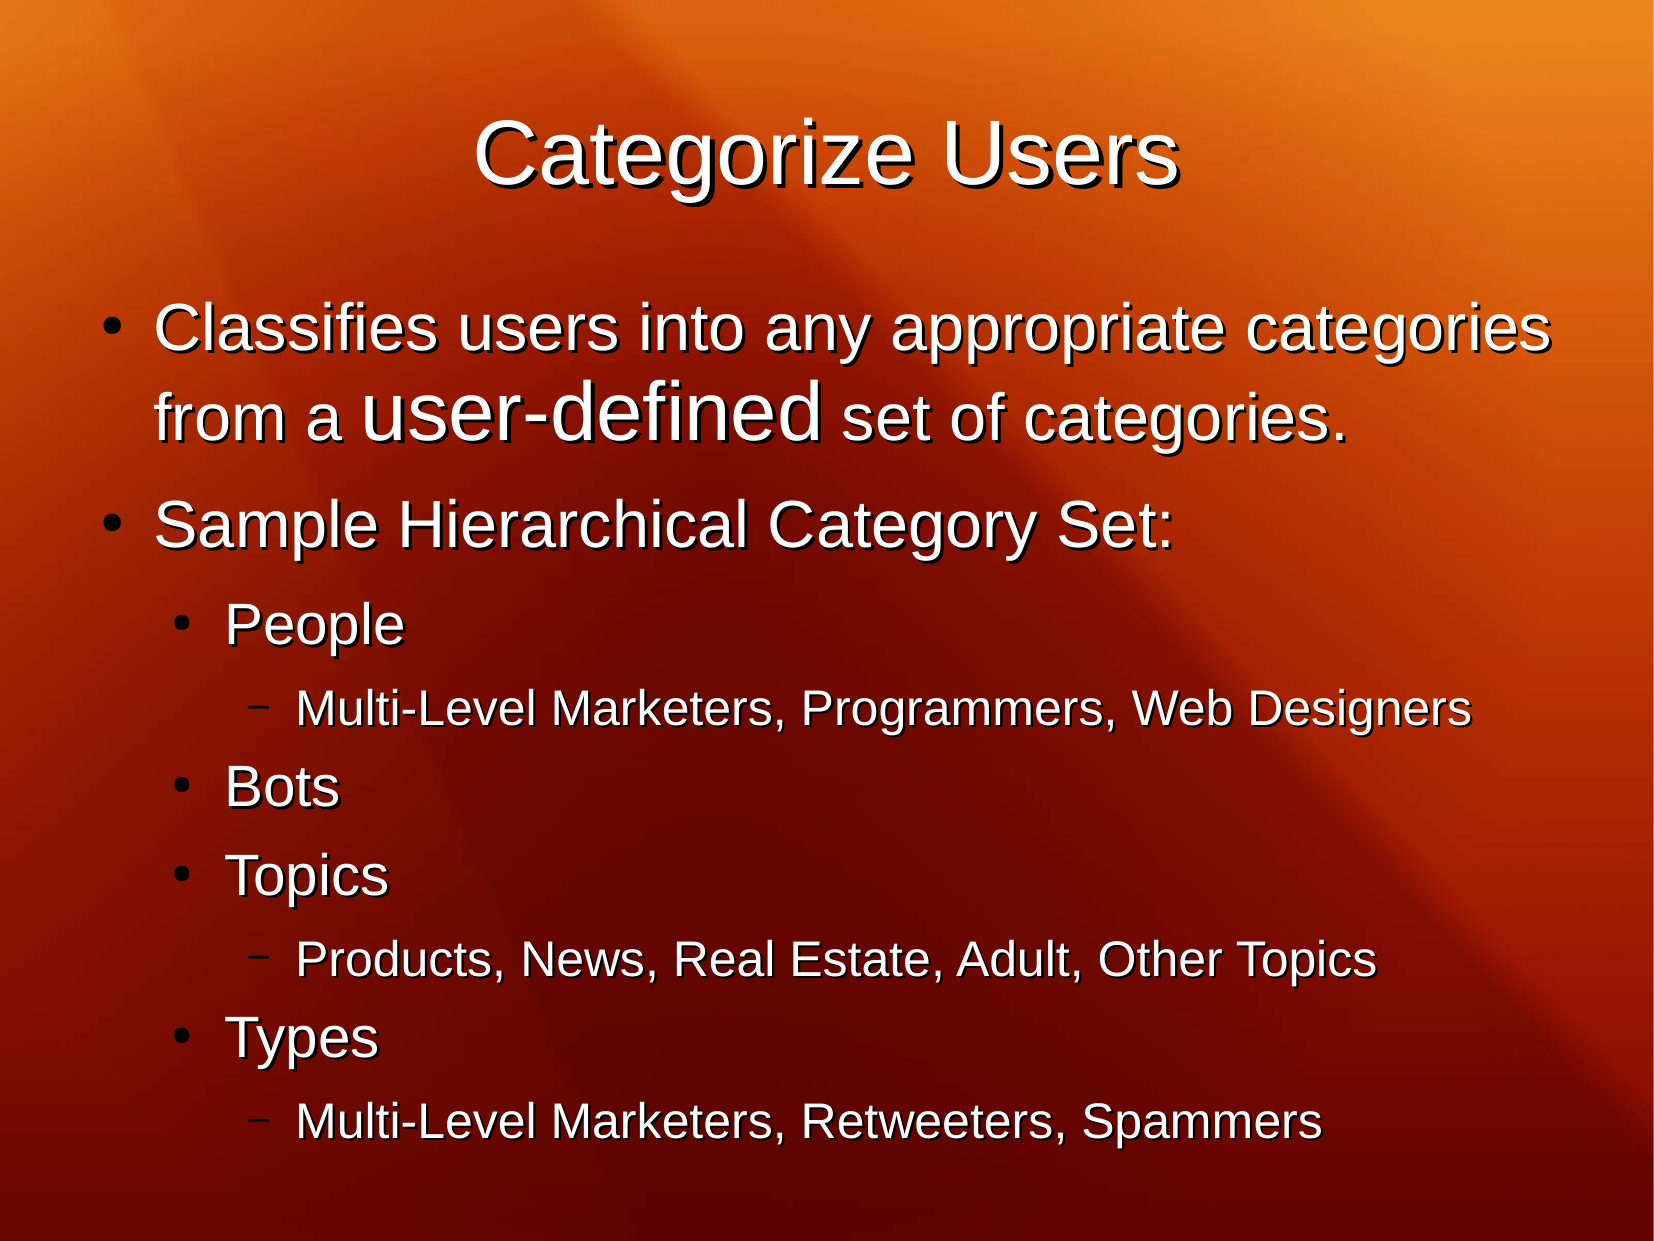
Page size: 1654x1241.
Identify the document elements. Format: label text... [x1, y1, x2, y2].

picture [0, 0, 1654, 1241]
list Classifies users into any appropriate categories from a user-defined set of categories. Sample Hierarchical Category Set: People Multi-Level Marketers, Programmers, Web Designers Bots Topics Products, News, Real Estate, Adult, Other Topics Types Multi-Level Marketers, Retweeters, Spammers [82, 290, 1571, 1241]
title Categorize Users [82, 49, 1571, 257]
